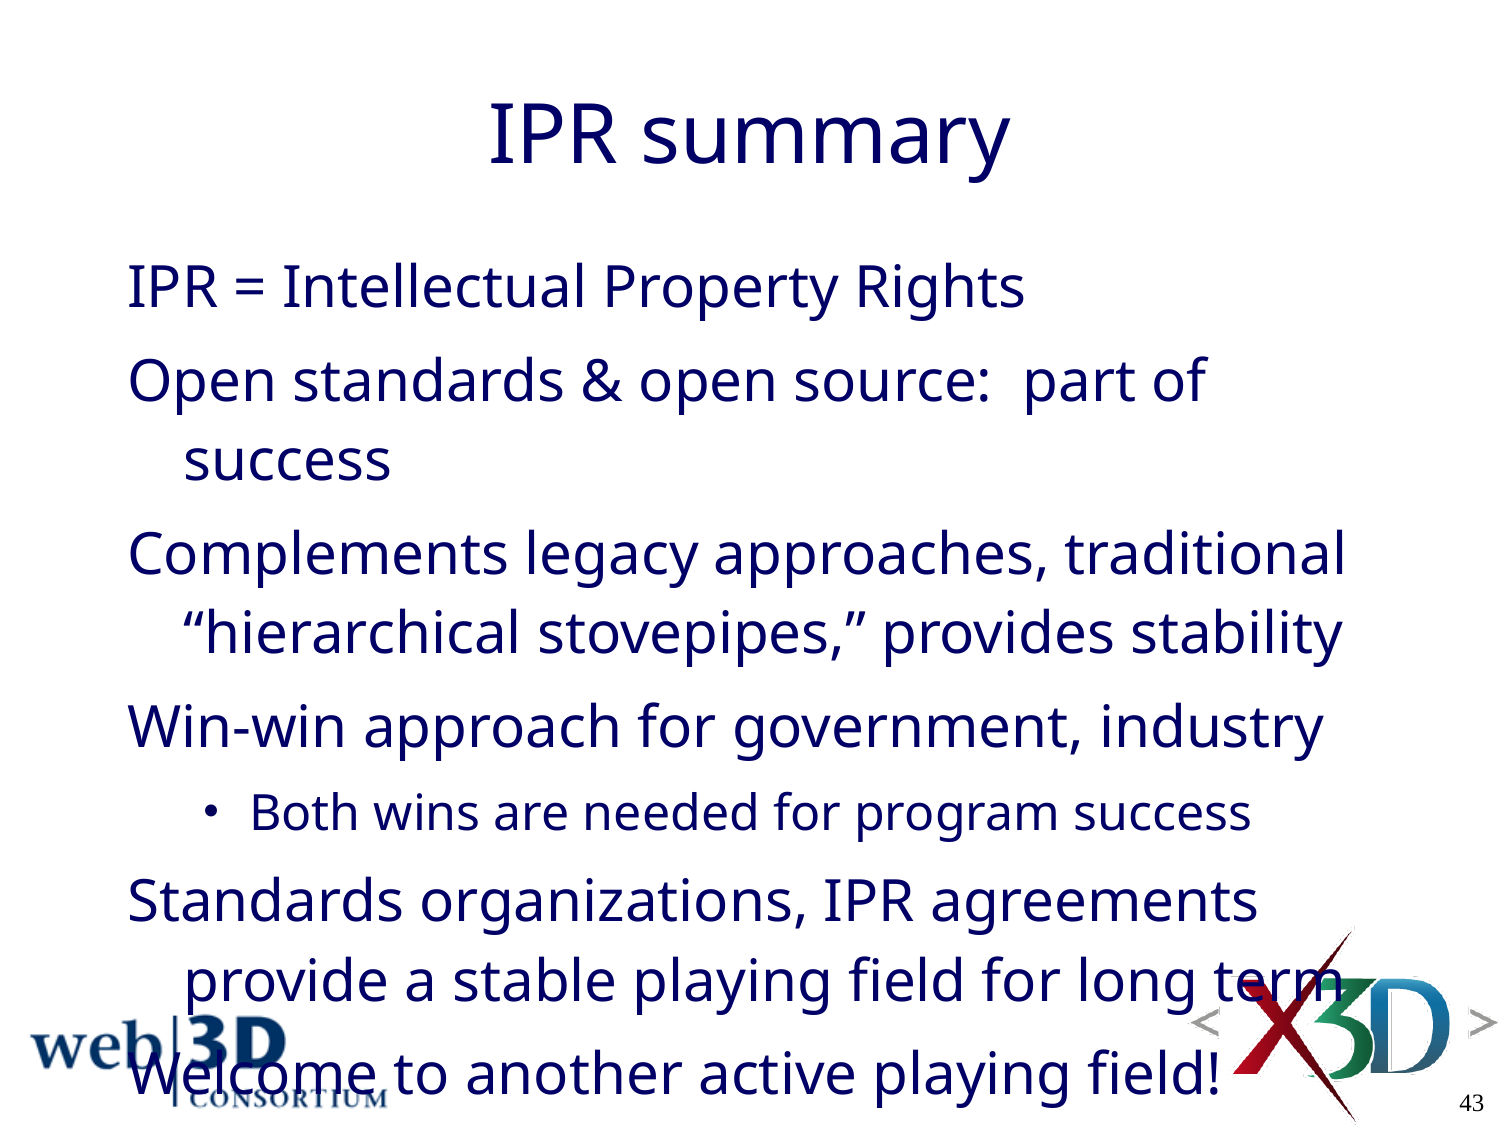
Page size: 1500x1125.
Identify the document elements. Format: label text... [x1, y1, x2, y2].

title IPR summary [112, 29, 1388, 233]
picture [1187, 1066, 1196, 1090]
list IPR = Intellectual Property Rights Open standards & open source: part of success Complements legacy approaches, traditional “hierarchical stovepipes,” provides stability Win-win approach for government, industry Both wins are needed for program success Standards organizations, IPR agreements provide a stable playing field for long term Welcome to another active playing field! [112, 237, 1388, 1016]
picture [1187, 926, 1500, 1125]
picture [404, 1067, 413, 1090]
picture [12, 998, 413, 1118]
